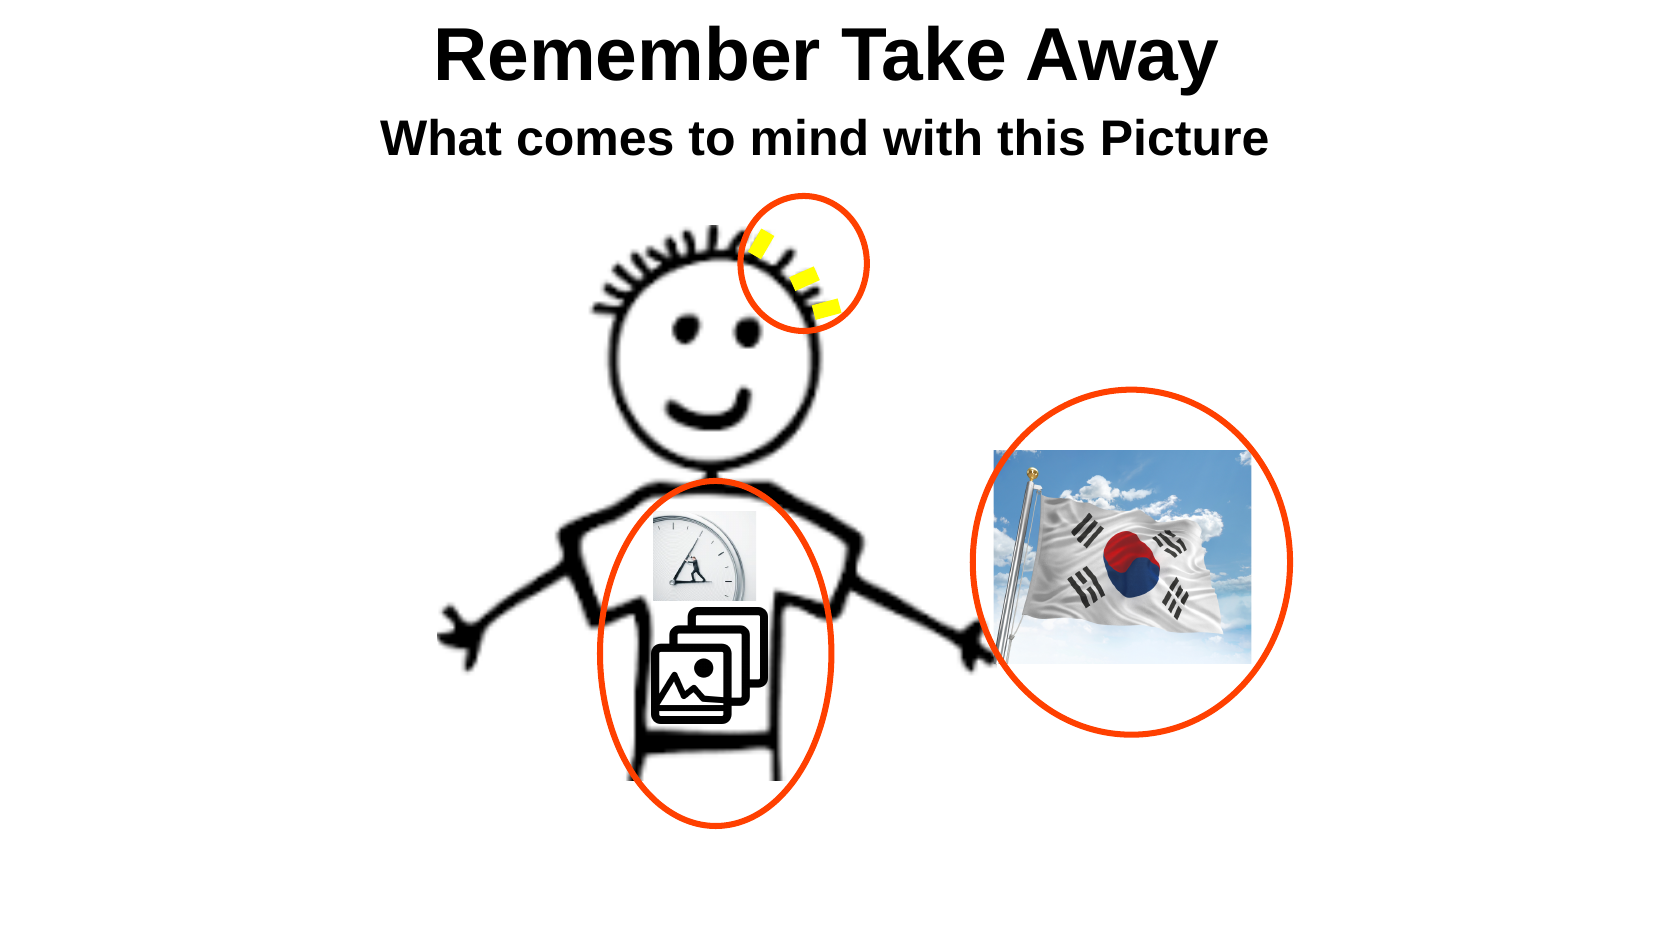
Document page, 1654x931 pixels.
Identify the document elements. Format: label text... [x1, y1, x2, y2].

picture [744, 225, 863, 327]
picture [604, 484, 828, 781]
picture [976, 450, 1252, 664]
title Remember Take Away [0, 3, 1654, 105]
picture [437, 225, 1006, 781]
text_box What comes to mind with this Picture [0, 103, 1651, 174]
